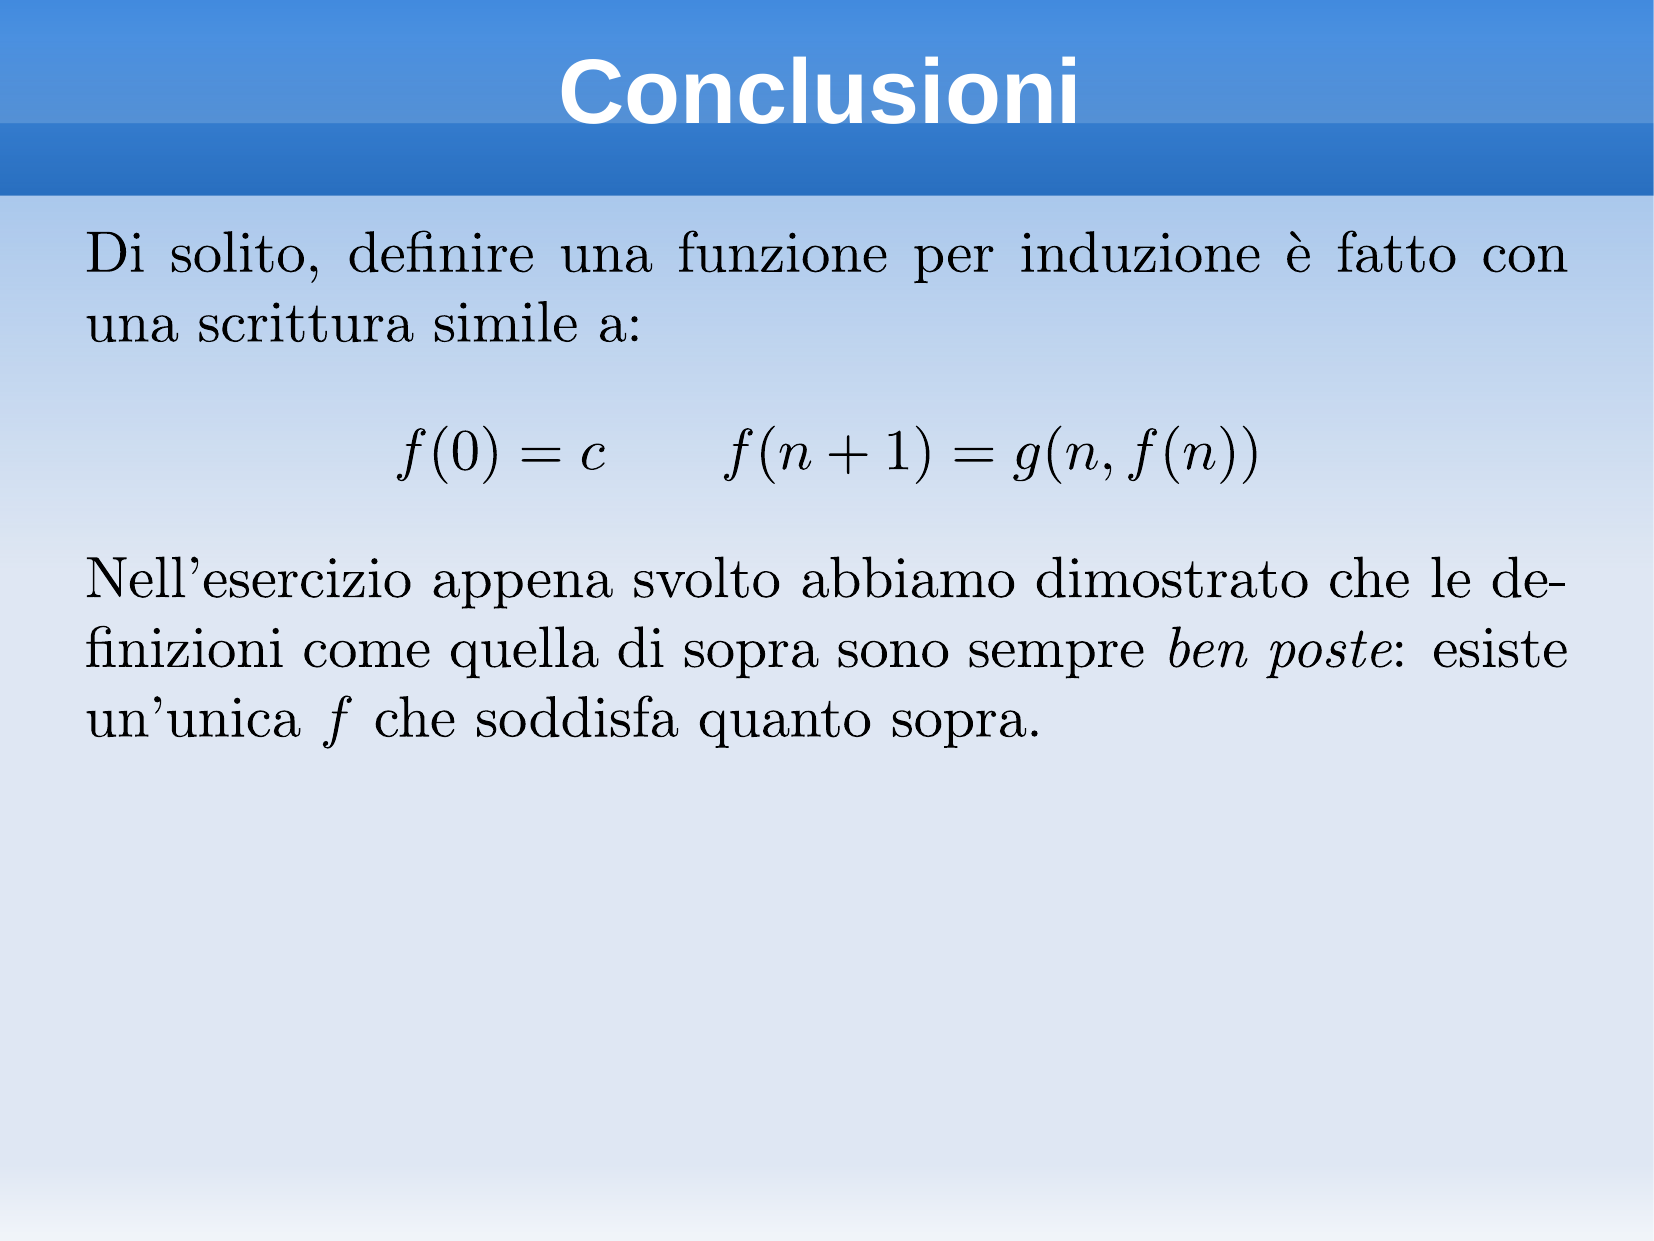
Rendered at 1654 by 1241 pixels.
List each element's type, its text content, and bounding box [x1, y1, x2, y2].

title Conclusioni [76, 0, 1565, 196]
text_box [84, 230, 1569, 749]
picture [0, 0, 1654, 1241]
